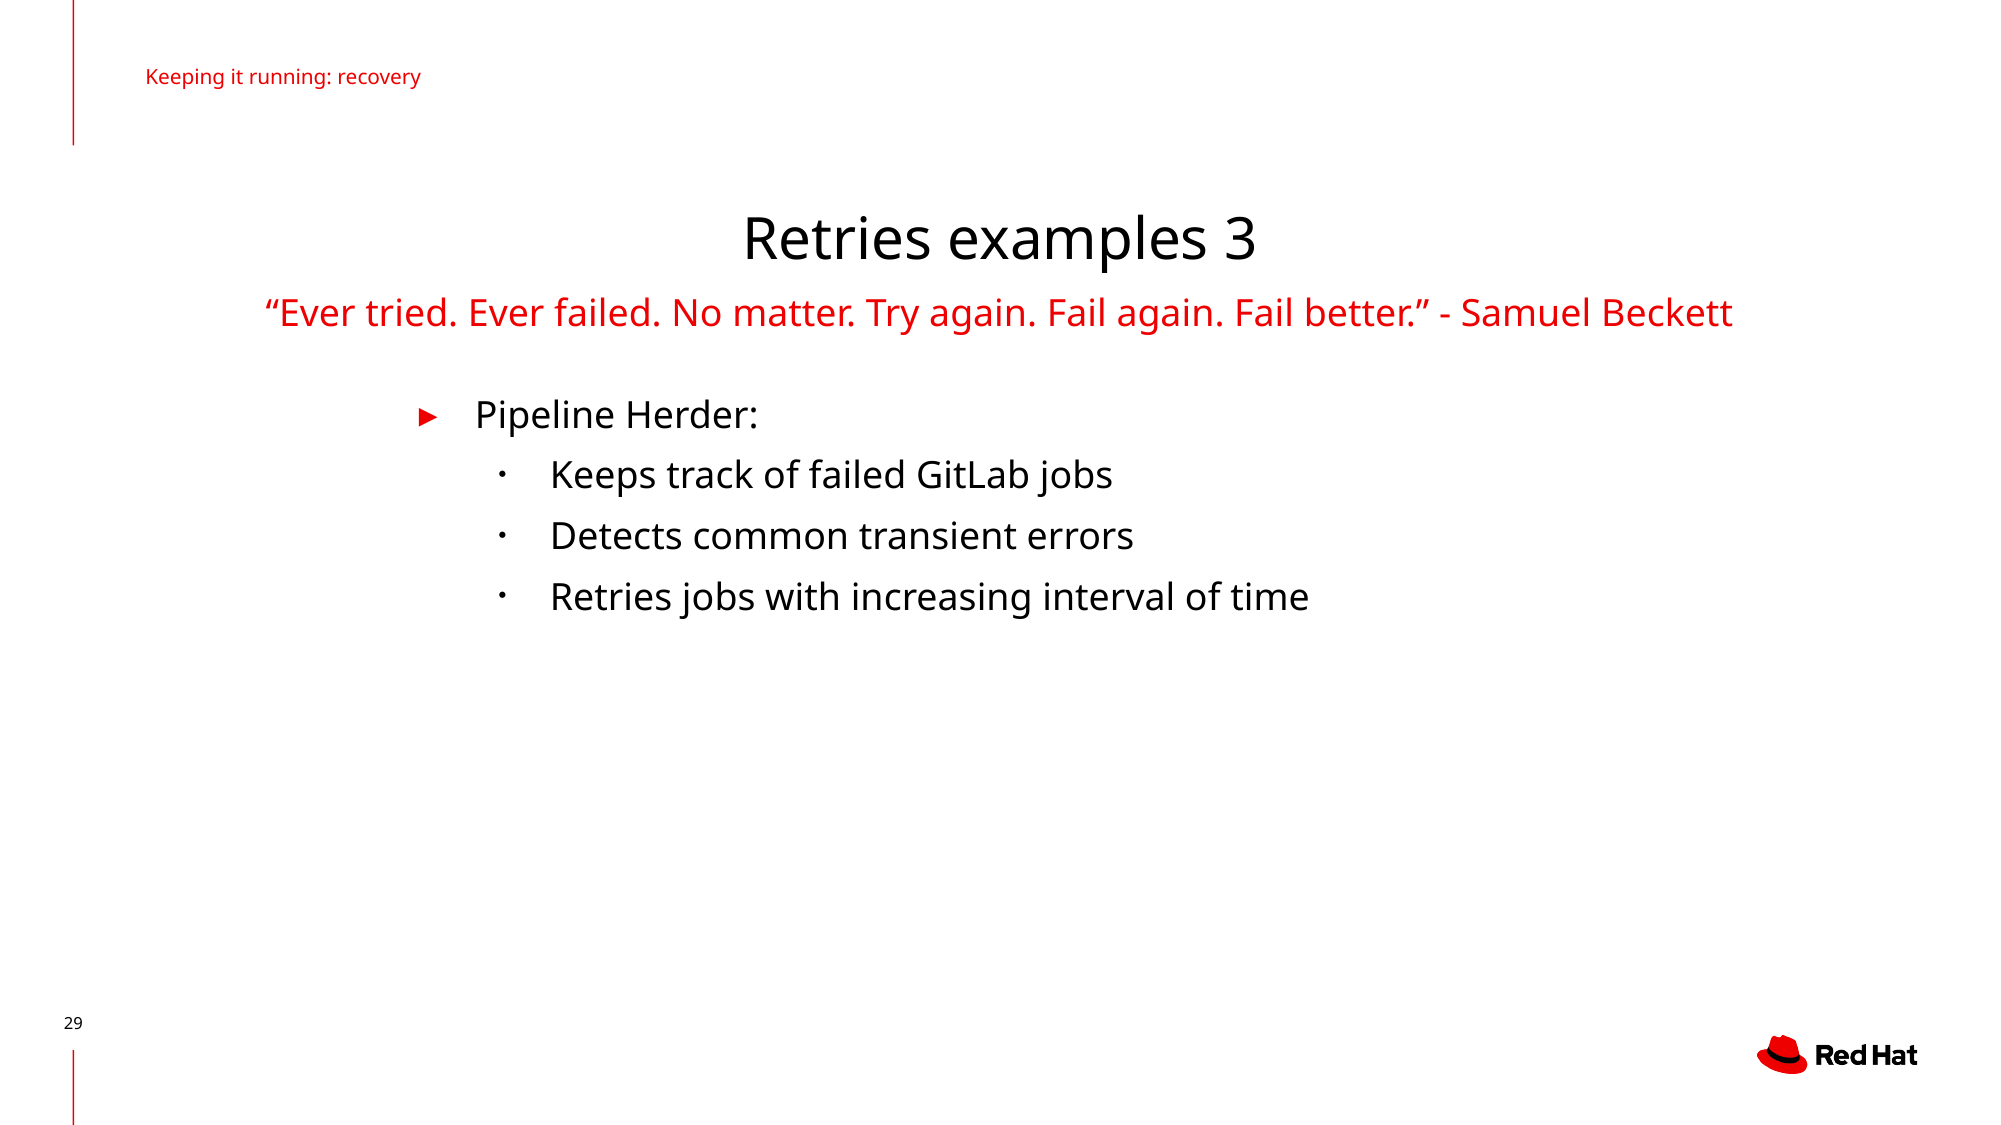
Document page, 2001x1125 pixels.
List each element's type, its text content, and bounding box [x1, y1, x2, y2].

title Retries examples 3 [145, 180, 1855, 271]
subtitle Keeping it running: recovery [73, 9, 919, 143]
subtitle “Ever tried. Ever failed. No matter. Try again. Fail again. Fail better.” - Samuel Beckett [145, 271, 1855, 320]
slide_number <number> [13, 1012, 134, 1036]
list Pipeline Herder: Keeps track of failed GitLab jobs Detects common transient errors Retries jobs with increasing interval of time [399, 375, 1600, 975]
picture [1757, 1035, 1918, 1074]
